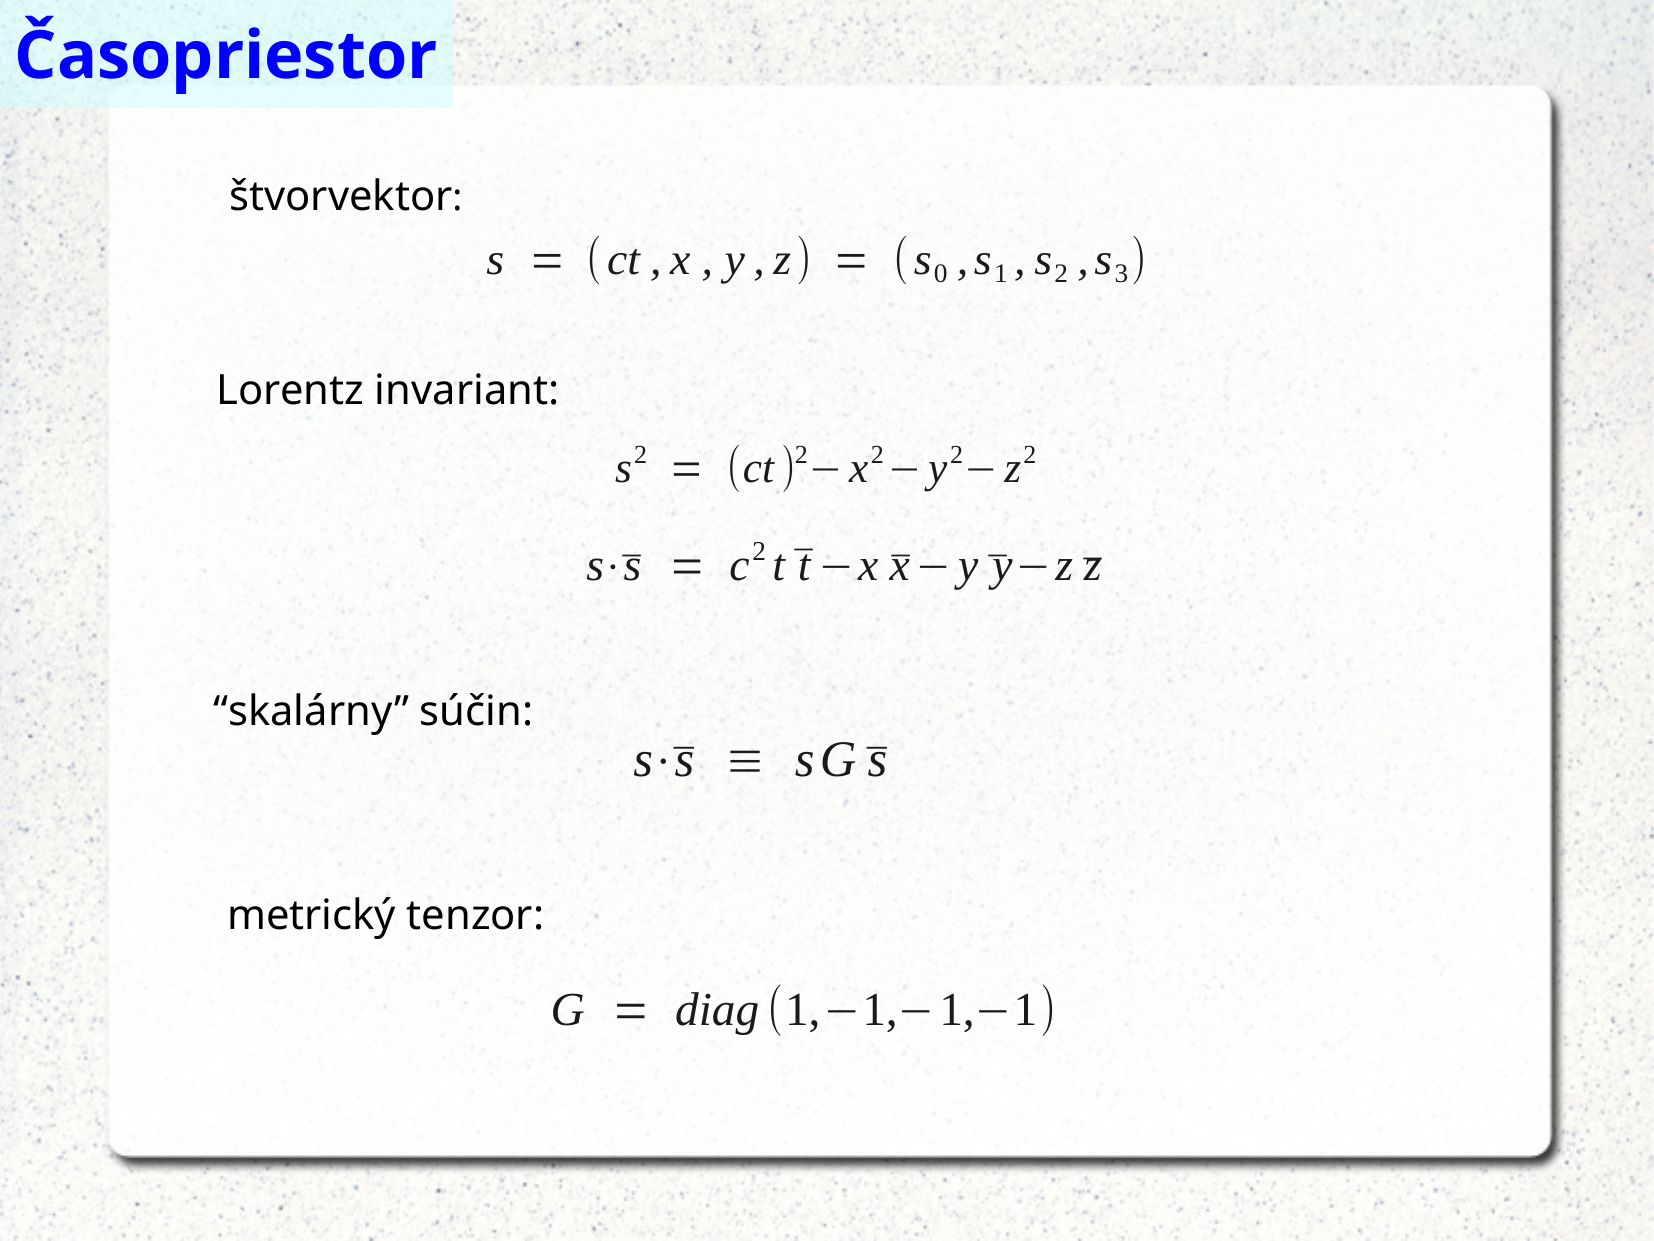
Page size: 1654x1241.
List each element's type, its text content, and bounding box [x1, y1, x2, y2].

chart [538, 980, 1067, 1038]
chart [472, 232, 1158, 290]
text_box štvorvektor: [214, 158, 485, 232]
chart [601, 439, 1049, 497]
chart [617, 731, 903, 789]
chart [572, 535, 1117, 593]
text_box Lorentz invariant: [202, 352, 578, 426]
text_box “skalárny” súčin: [198, 672, 548, 746]
text_box Časopriestor [0, 0, 431, 108]
text_box metrický tenzor: [212, 877, 569, 951]
picture [0, 0, 1654, 1241]
